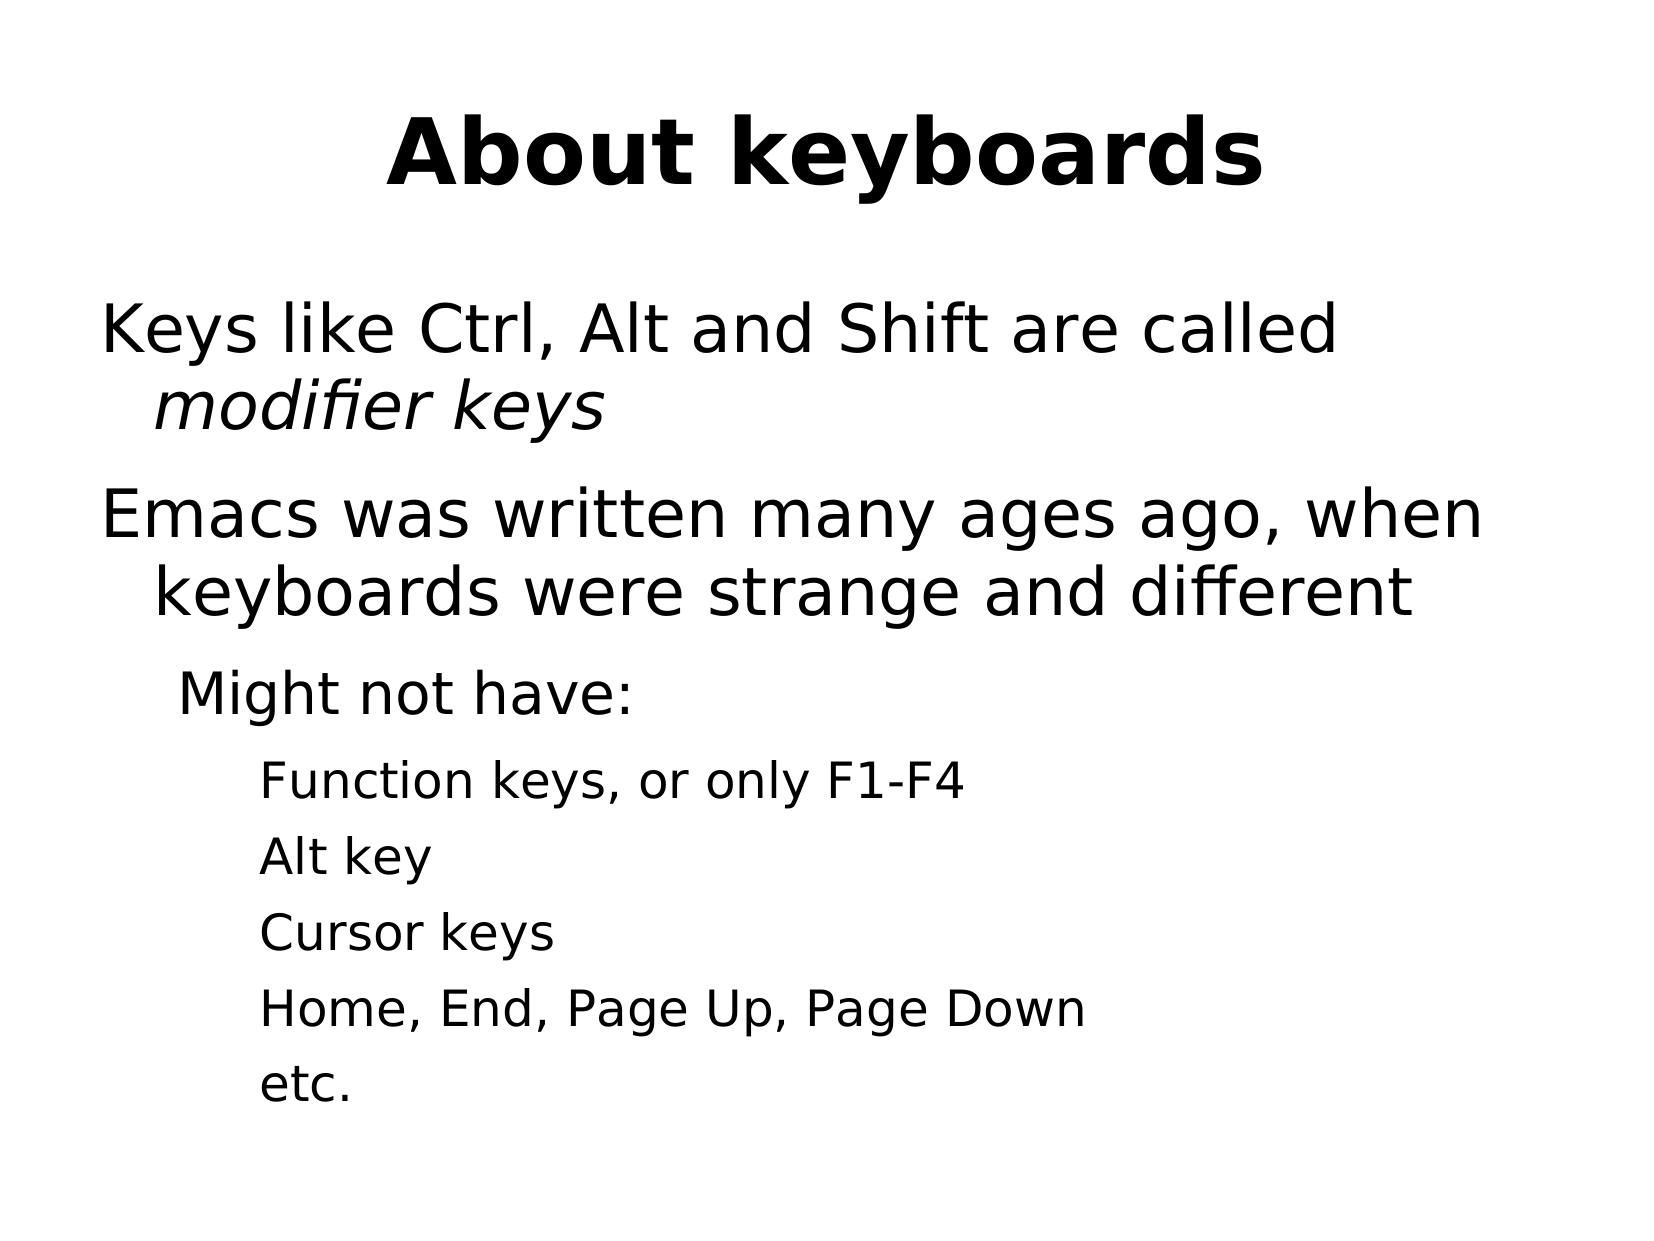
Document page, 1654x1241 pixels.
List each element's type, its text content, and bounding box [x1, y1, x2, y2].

list Keys like Ctrl, Alt and Shift are called modifier keys Emacs was written many ages ago, when keyboards were strange and different Might not have: Function keys, or only F1-F4 Alt key Cursor keys Home, End, Page Up, Page Down etc. [82, 290, 1571, 1114]
title About keyboards [82, 49, 1571, 257]
